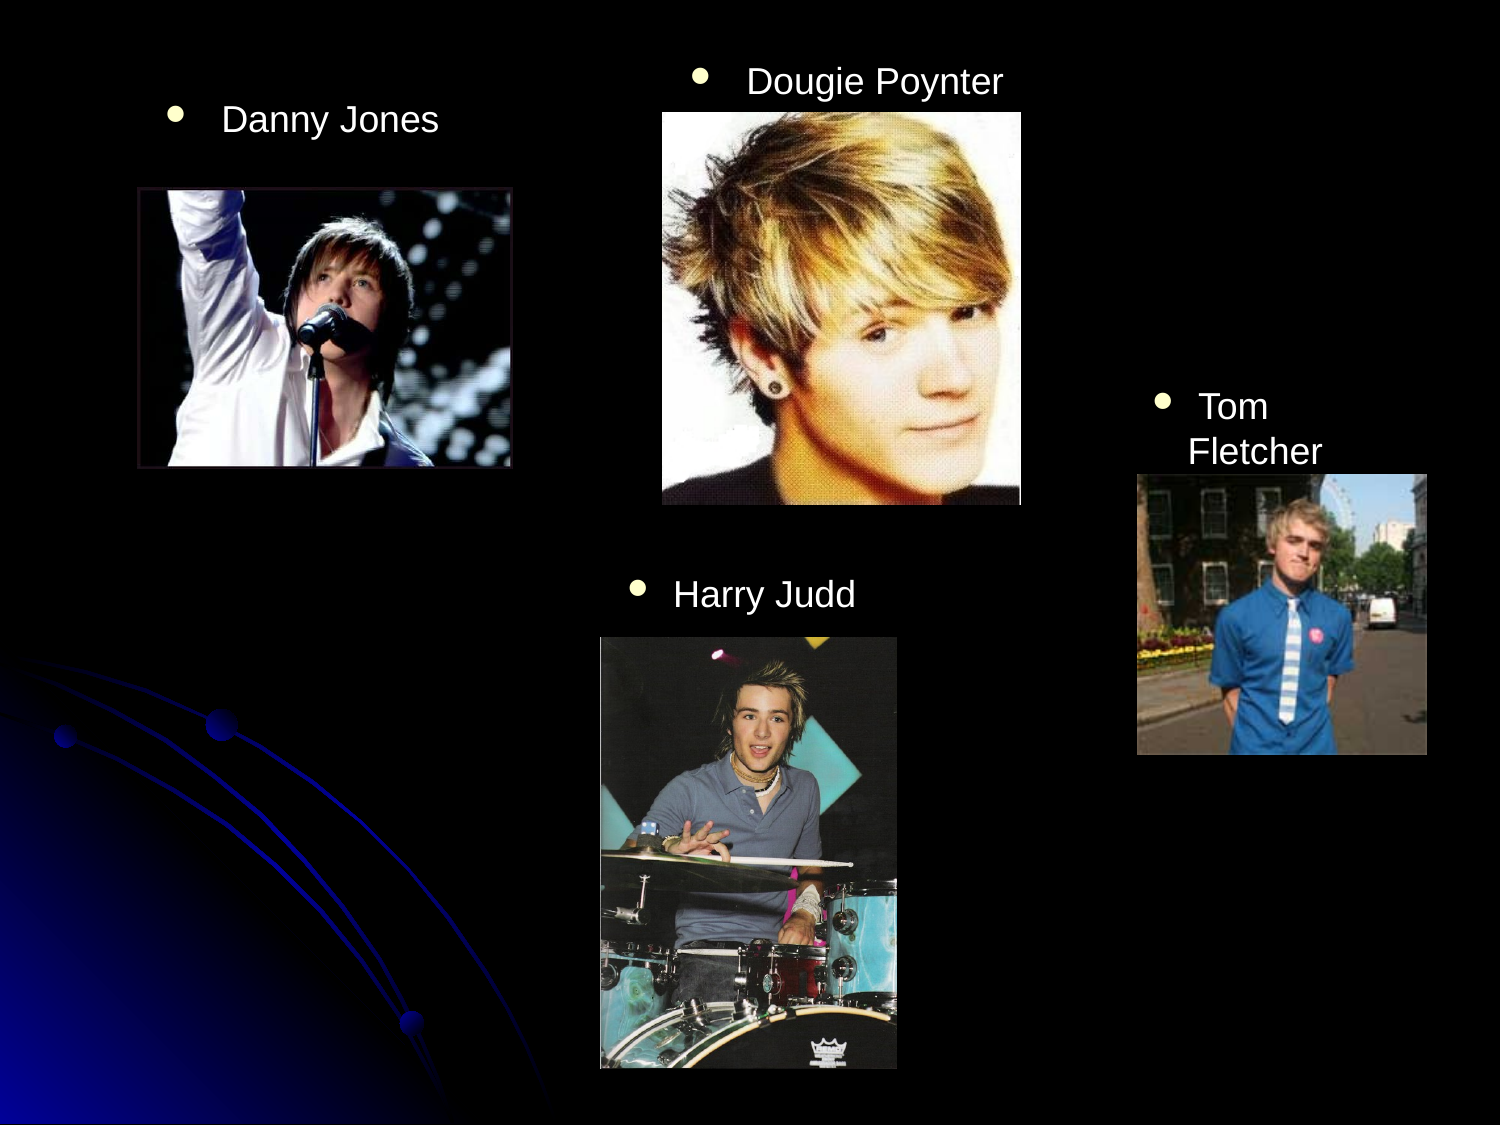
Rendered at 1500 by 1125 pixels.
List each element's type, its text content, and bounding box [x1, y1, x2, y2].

picture [1137, 474, 1427, 755]
picture [600, 637, 897, 1069]
picture [662, 112, 1021, 505]
text_box Dougie Poynter [674, 49, 1038, 110]
text_box Tom Fletcher [1137, 374, 1425, 474]
list Danny Jones [150, 87, 538, 175]
text_box Harry Judd [612, 562, 913, 623]
picture [137, 187, 513, 469]
